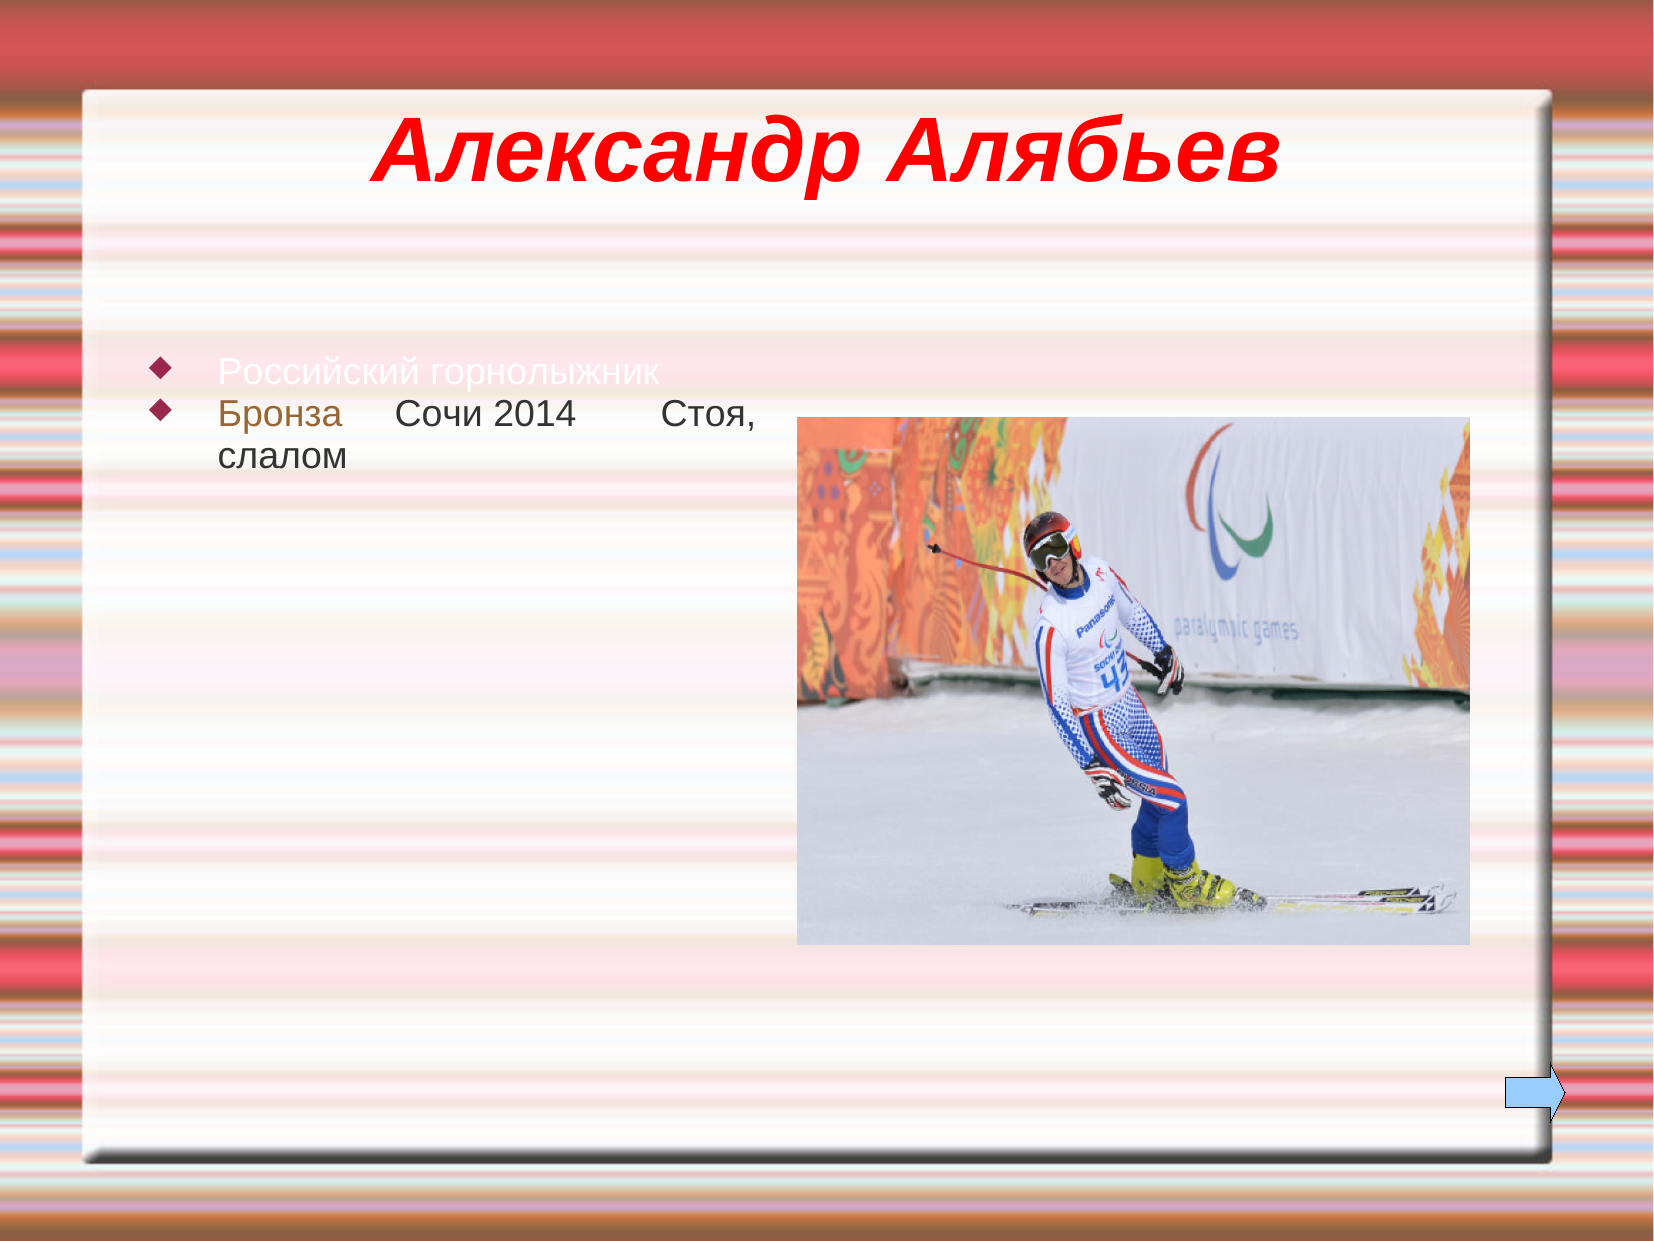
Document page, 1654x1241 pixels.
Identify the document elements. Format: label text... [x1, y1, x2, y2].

picture [0, 0, 1654, 1241]
title Александр Алябьев [121, 53, 1534, 247]
list Российский горнолыжник Бронза Сочи 2014 Стоя, слалом [134, 350, 809, 1133]
text_box [1505, 1062, 1566, 1123]
